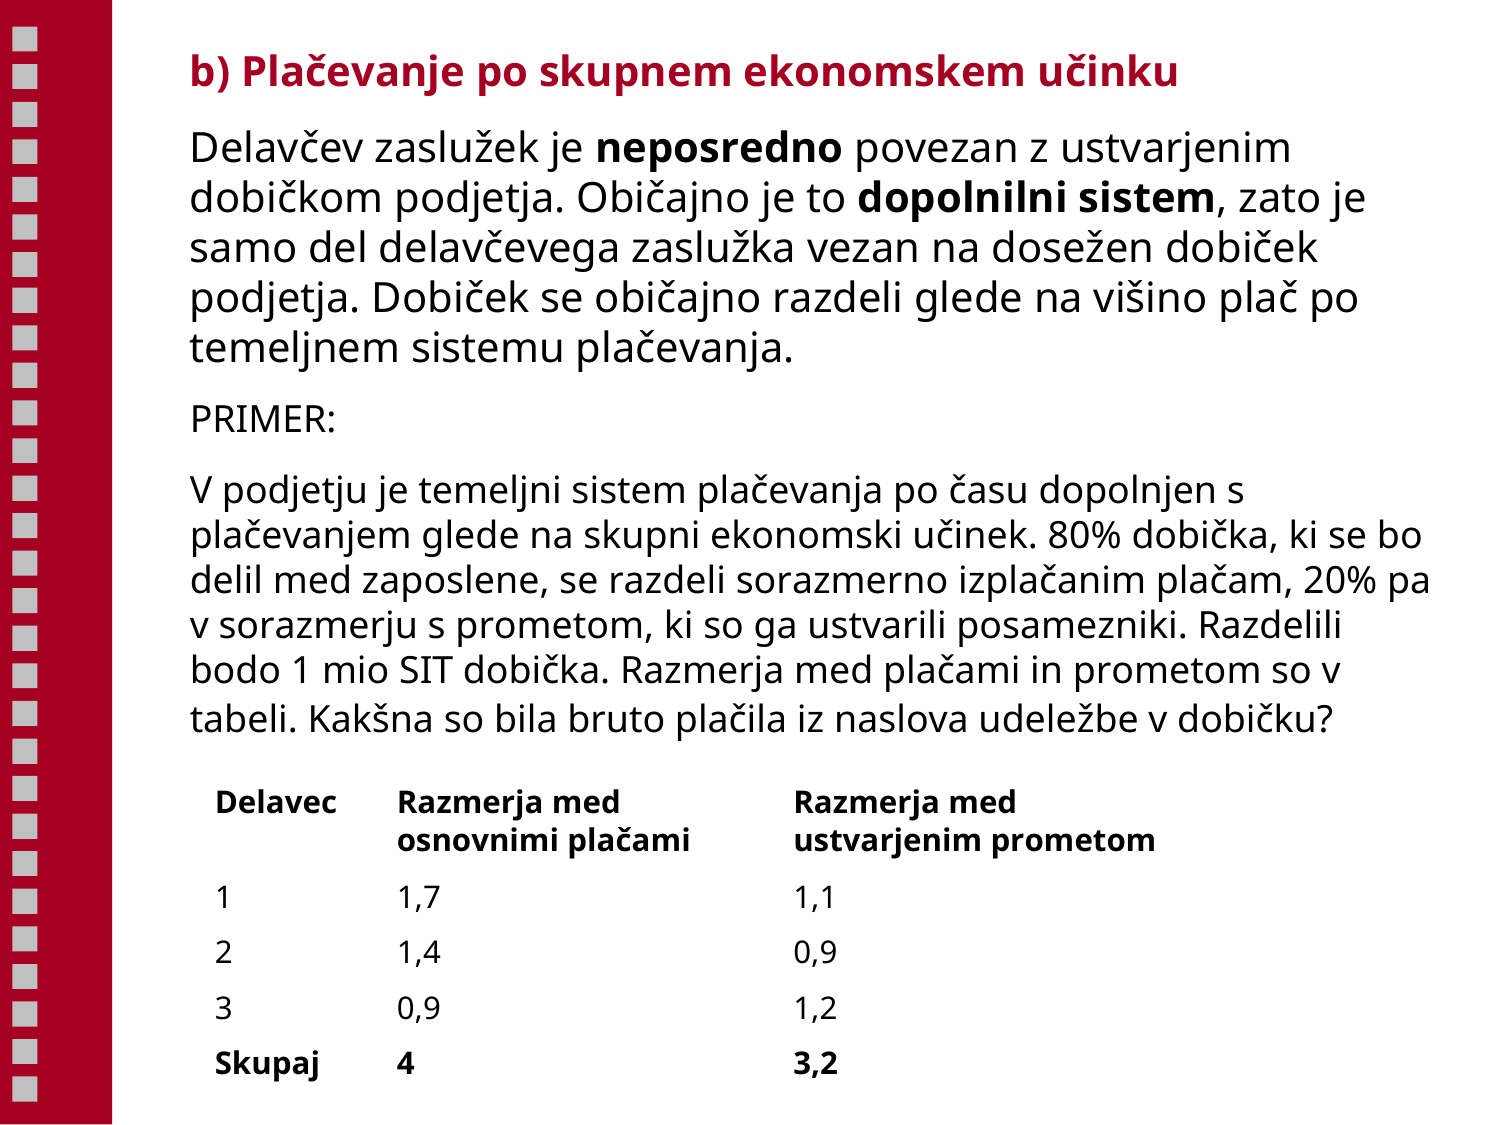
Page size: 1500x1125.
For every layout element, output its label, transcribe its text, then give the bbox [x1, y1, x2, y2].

table_cell 0,9 [779, 925, 1175, 981]
table_cell 3 [200, 981, 382, 1036]
table_header Razmerja med ustvarjenim prometom [779, 775, 1175, 870]
table_header Delavec [200, 775, 382, 870]
table_header Razmerja med osnovnimi plačami [382, 775, 779, 870]
table_cell 1,2 [779, 981, 1175, 1036]
table_cell 1,7 [382, 870, 779, 925]
table_cell 1 [200, 870, 382, 925]
text_box b) Plačevanje po skupnem ekonomskem učinku Delavčev zaslužek je neposredno povezan z ustvarjenim dobičkom podjetja. Običajno je to dopolnilni sistem, zato je samo del delavčevega zaslužka vezan na dosežen dobiček podjetja. Dobiček se običajno razdeli glede na višino plač po temeljnem sistemu plačevanja. PRIMER: V podjetju je temeljni sistem plačevanja po času dopolnjen s plačevanjem glede na skupni ekonomski učinek. 80% dobička, ki se bo delil med zaposlene, se razdeli sorazmerno izplačanim plačam, 20% pa v sorazmerju s prometom, ki so ga ustvarili posamezniki. Razdelili bodo 1 mio SIT dobička. Razmerja med plačami in prometom so v tabeli. Kakšna so bila bruto plačila iz naslova udeležbe v dobičku? [174, 37, 1451, 749]
table_cell 2 [200, 925, 382, 981]
table_cell Skupaj [200, 1036, 382, 1091]
table_cell 3,2 [779, 1036, 1175, 1091]
table_cell 1,1 [779, 870, 1175, 925]
table_cell 1,4 [382, 925, 779, 981]
table_cell 4 [382, 1036, 779, 1091]
table_cell 0,9 [382, 981, 779, 1036]
